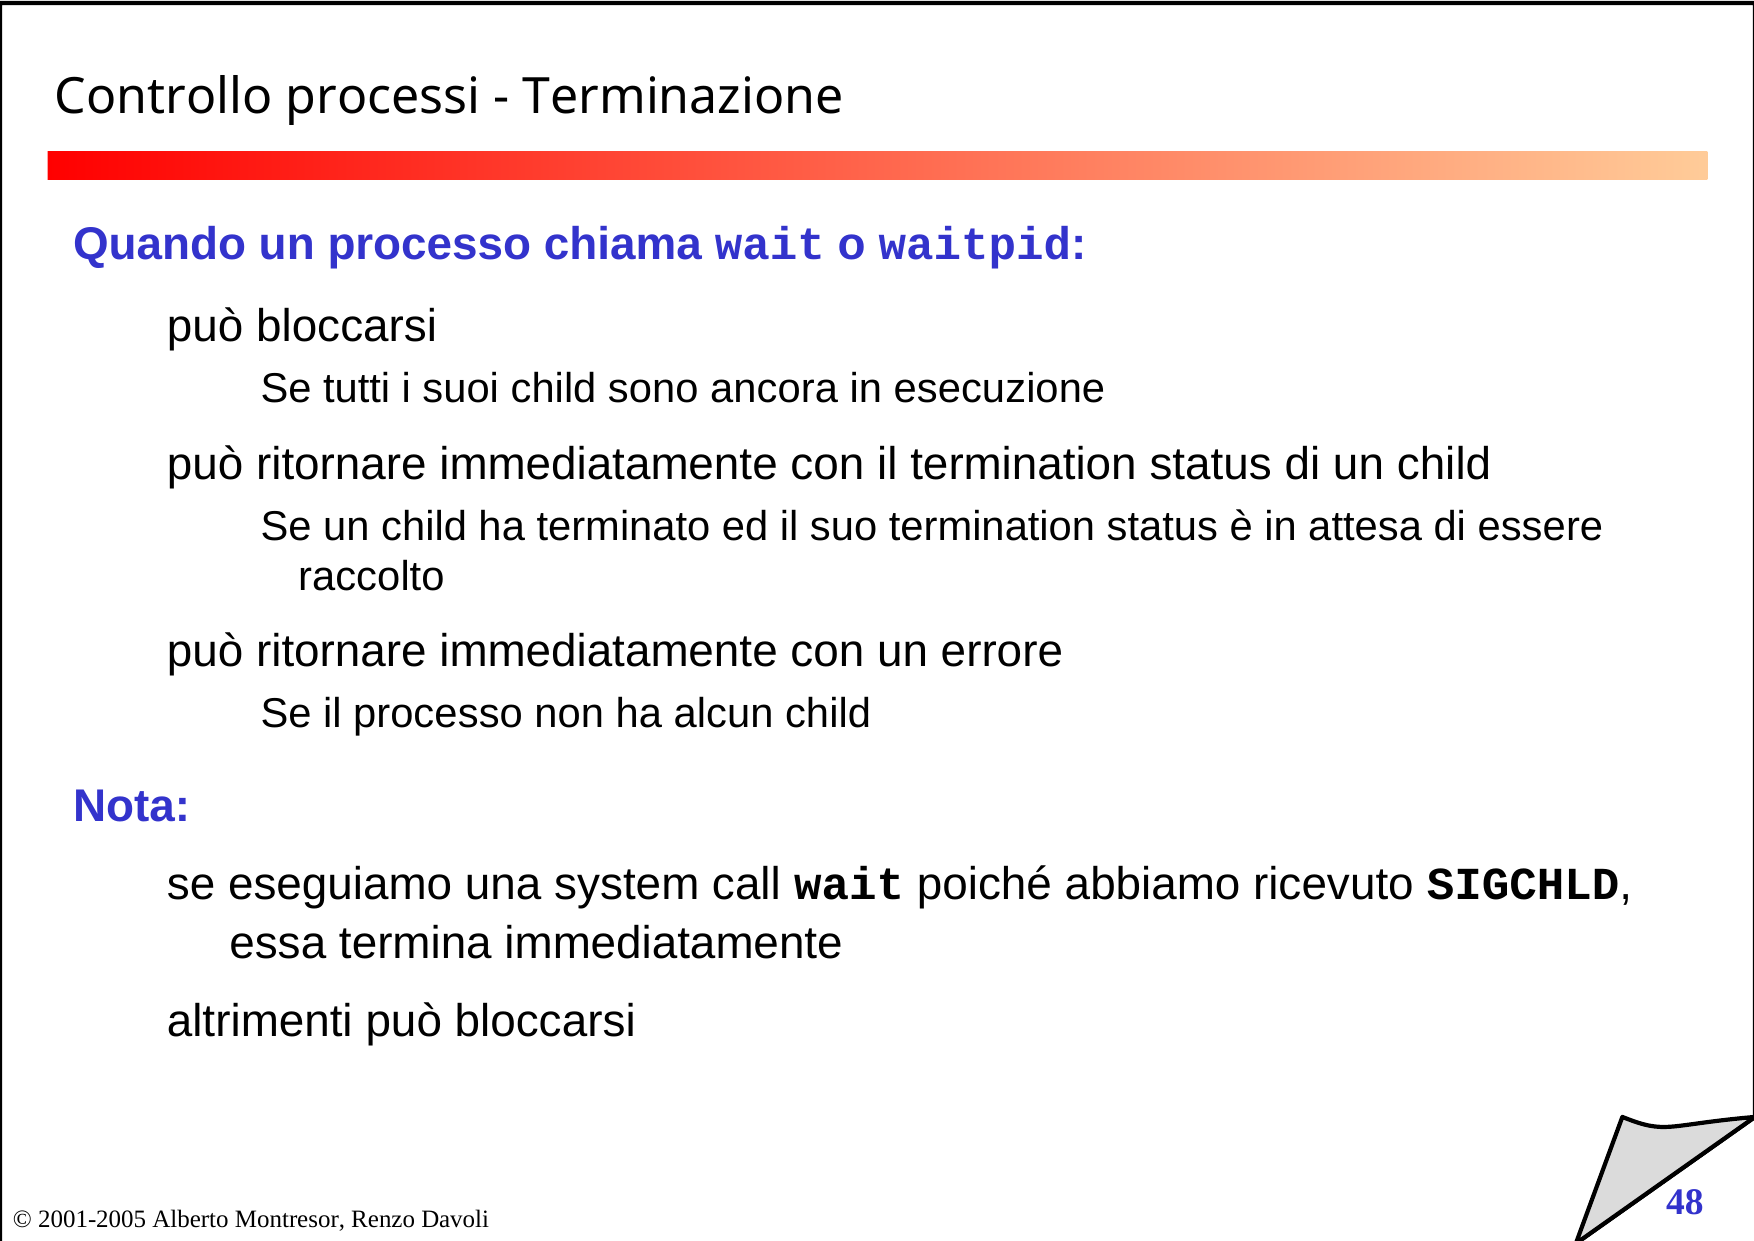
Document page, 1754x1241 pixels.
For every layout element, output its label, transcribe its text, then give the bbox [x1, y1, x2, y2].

list Quando un processo chiama wait o waitpid: può bloccarsi Se tutti i suoi child sono ancora in esecuzione può ritornare immediatamente con il termination status di un child Se un child ha terminato ed il suo termination status è in attesa di essere raccolto può ritornare immediatamente con un errore Se il processo non ha alcun child Nota: se eseguiamo una system call wait poiché abbiamo ricevuto SIGCHLD, essa termina immediatamente altrimenti può bloccarsi [58, 206, 1696, 1203]
title Controllo processi - Terminazione [40, 49, 1714, 144]
